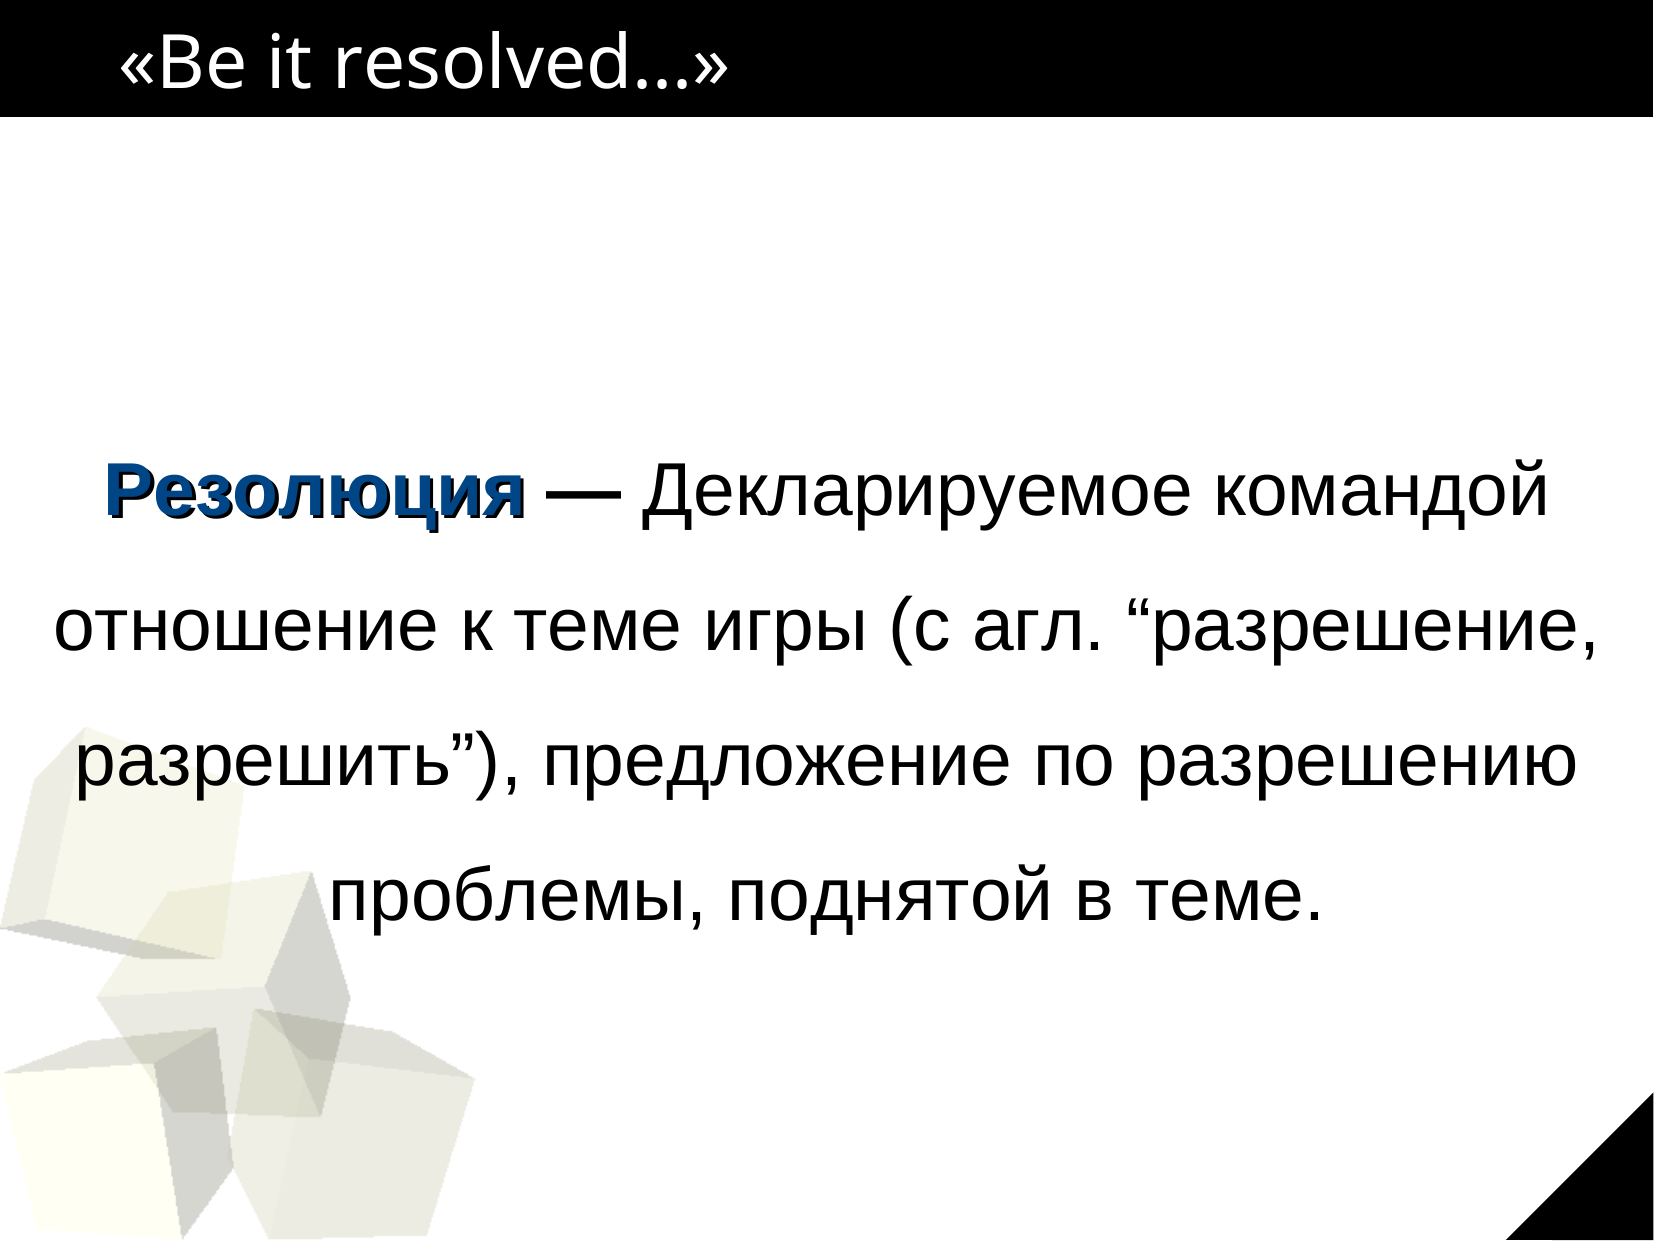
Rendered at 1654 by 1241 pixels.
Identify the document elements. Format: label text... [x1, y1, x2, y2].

subtitle Резолюция — Декларируемое командой отношение к теме игры (с агл. “разрешение, разрешить”), предложение по разрешению проблемы, поднятой в теме. [44, 184, 1611, 1207]
title «Be it resolved...» [118, 6, 1595, 112]
